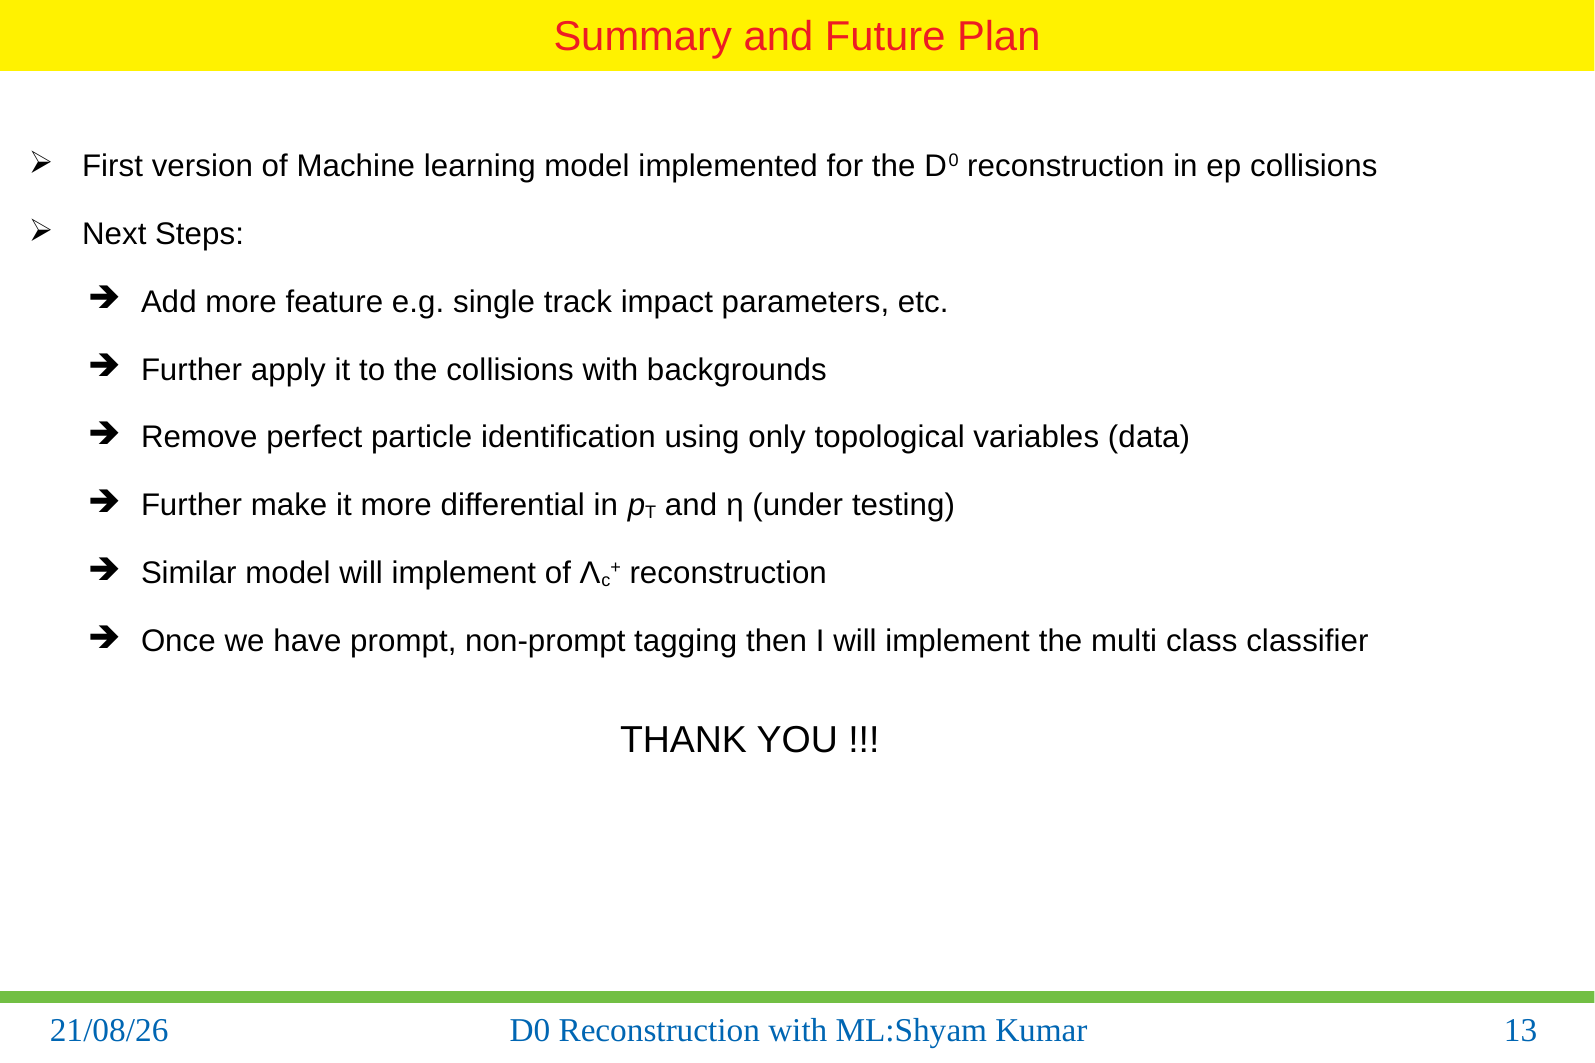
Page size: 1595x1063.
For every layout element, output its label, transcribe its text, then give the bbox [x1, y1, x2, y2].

title Summary and Future Plan [0, 0, 1595, 71]
list First version of Machine learning model implemented for the D0 reconstruction in ep collisions Next Steps: Add more feature e.g. single track impact parameters, etc. Further apply it to the collisions with backgrounds Remove perfect particle identification using only topological variables (data) Further make it more differential in pT and η (under testing) Similar model will implement of Λc+ reconstruction Once we have prompt, non-prompt tagging then I will implement the multi class classifier [11, 148, 1583, 986]
text_box THANK YOU !!! [248, 710, 1252, 768]
